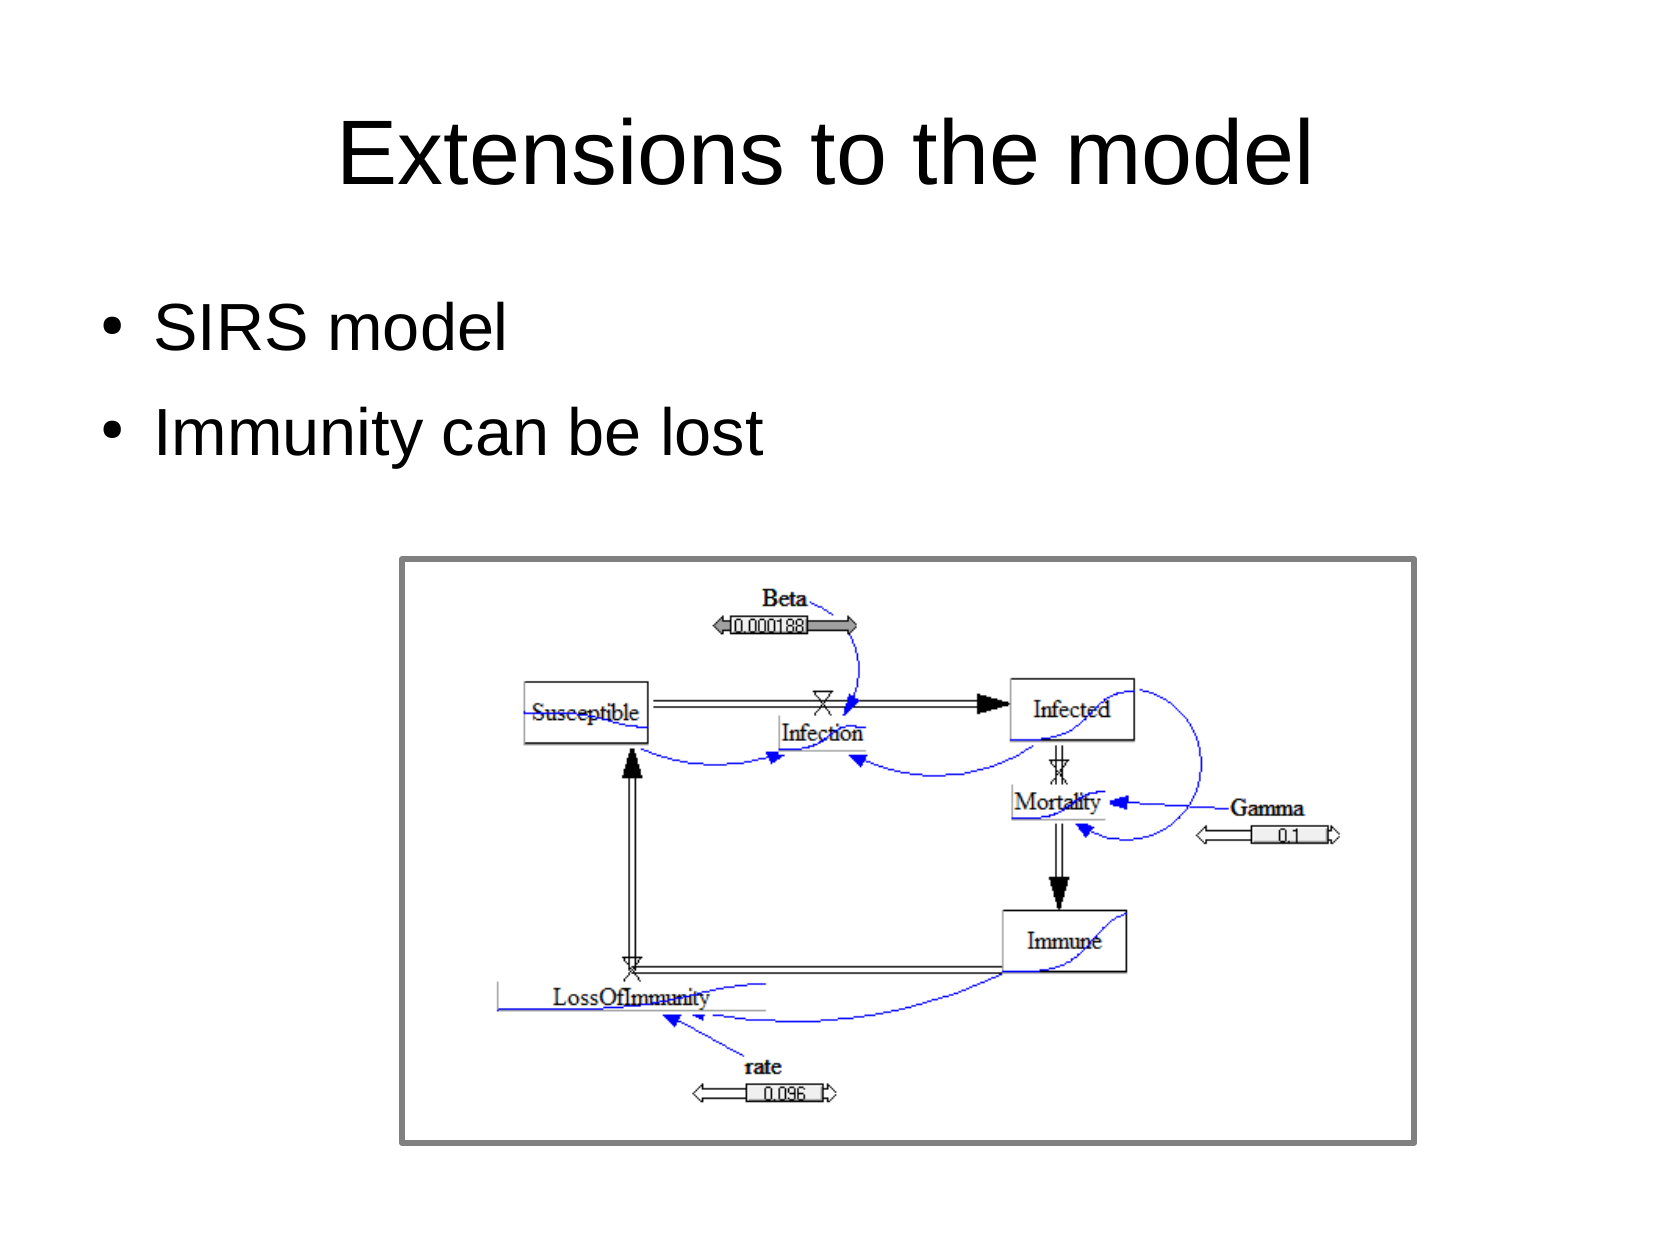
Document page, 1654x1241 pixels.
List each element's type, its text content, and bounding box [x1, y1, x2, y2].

list SIRS model Immunity can be lost [82, 290, 1538, 1010]
picture [405, 562, 1412, 1141]
title Extensions to the model [82, 49, 1571, 257]
